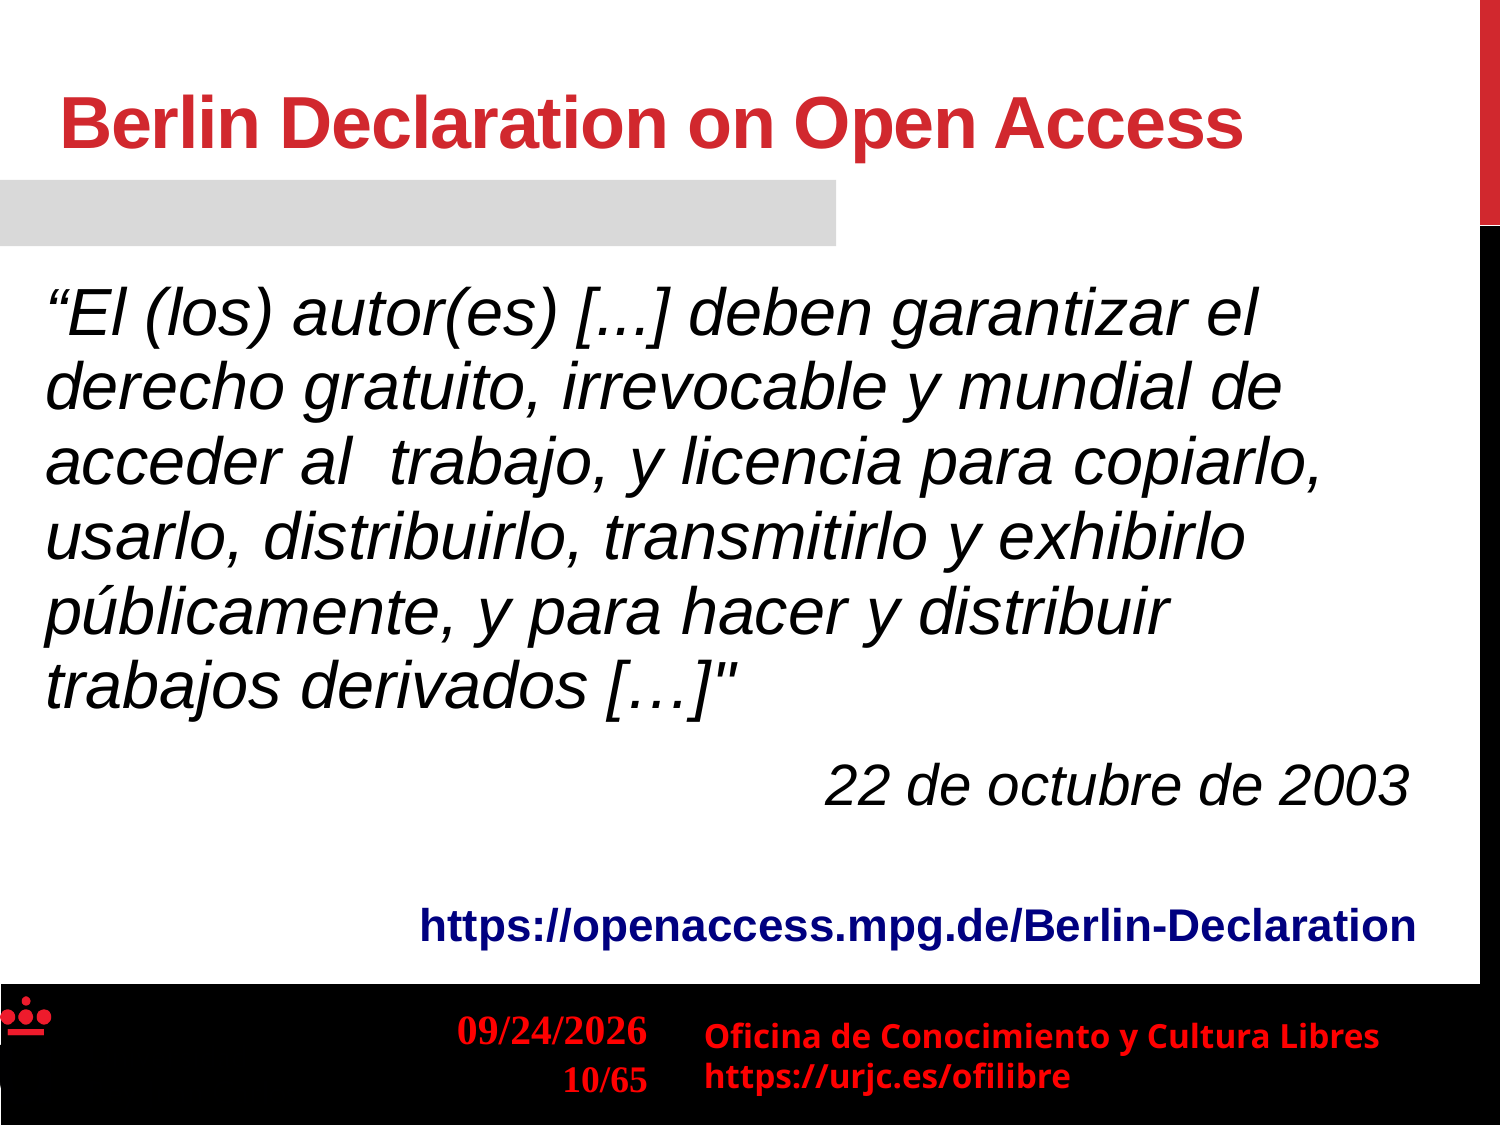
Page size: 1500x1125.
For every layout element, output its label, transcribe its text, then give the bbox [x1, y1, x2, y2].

text_box Berlin Declaration on Open Access [0, 24, 1326, 172]
text_box “El (los) autor(es) [...] deben garantizar el derecho gratuito, irrevocable y mundial de acceder al trabajo, y licencia para copiarlo, usarlo, distribuirlo, transmitirlo y exhibirlo públicamente, y para hacer y distribuir trabajos derivados […]'' 22 de octubre de 2003 [30, 267, 1426, 826]
title [75, 15, 1425, 172]
text_box https://openaccess.mpg.de/Berlin-Declaration [405, 892, 1441, 961]
